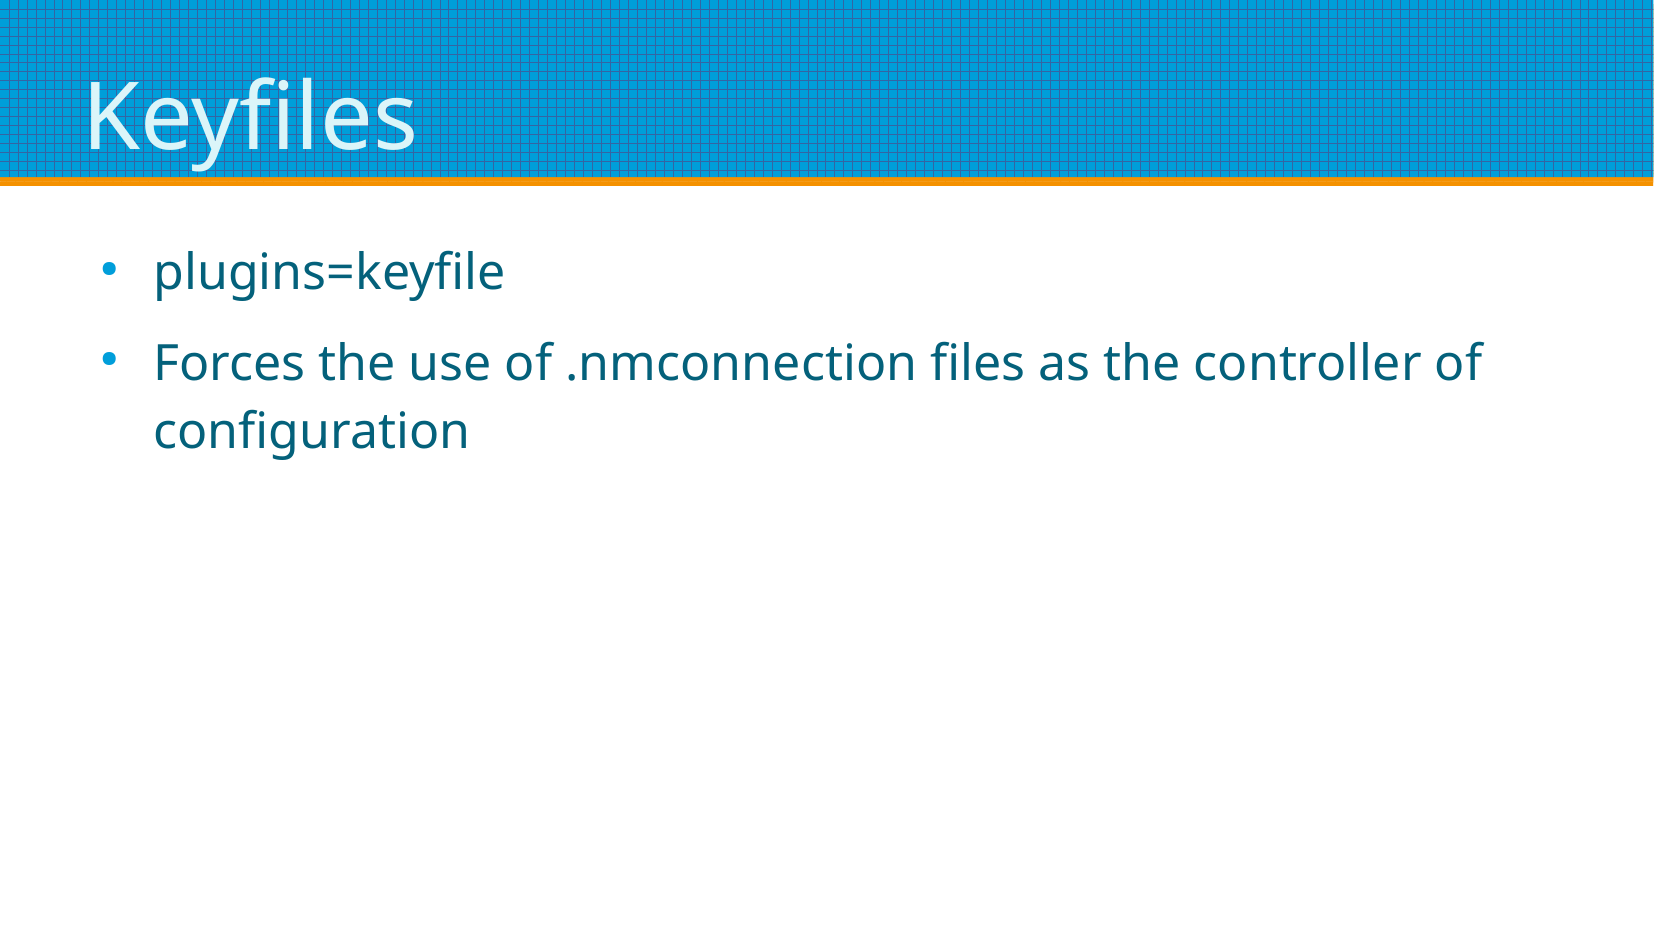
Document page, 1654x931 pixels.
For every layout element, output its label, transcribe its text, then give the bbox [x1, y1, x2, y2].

list plugins=keyfile Forces the use of .nmconnection files as the controller of configuration [82, 236, 1571, 813]
title Keyfiles [82, 14, 1571, 178]
